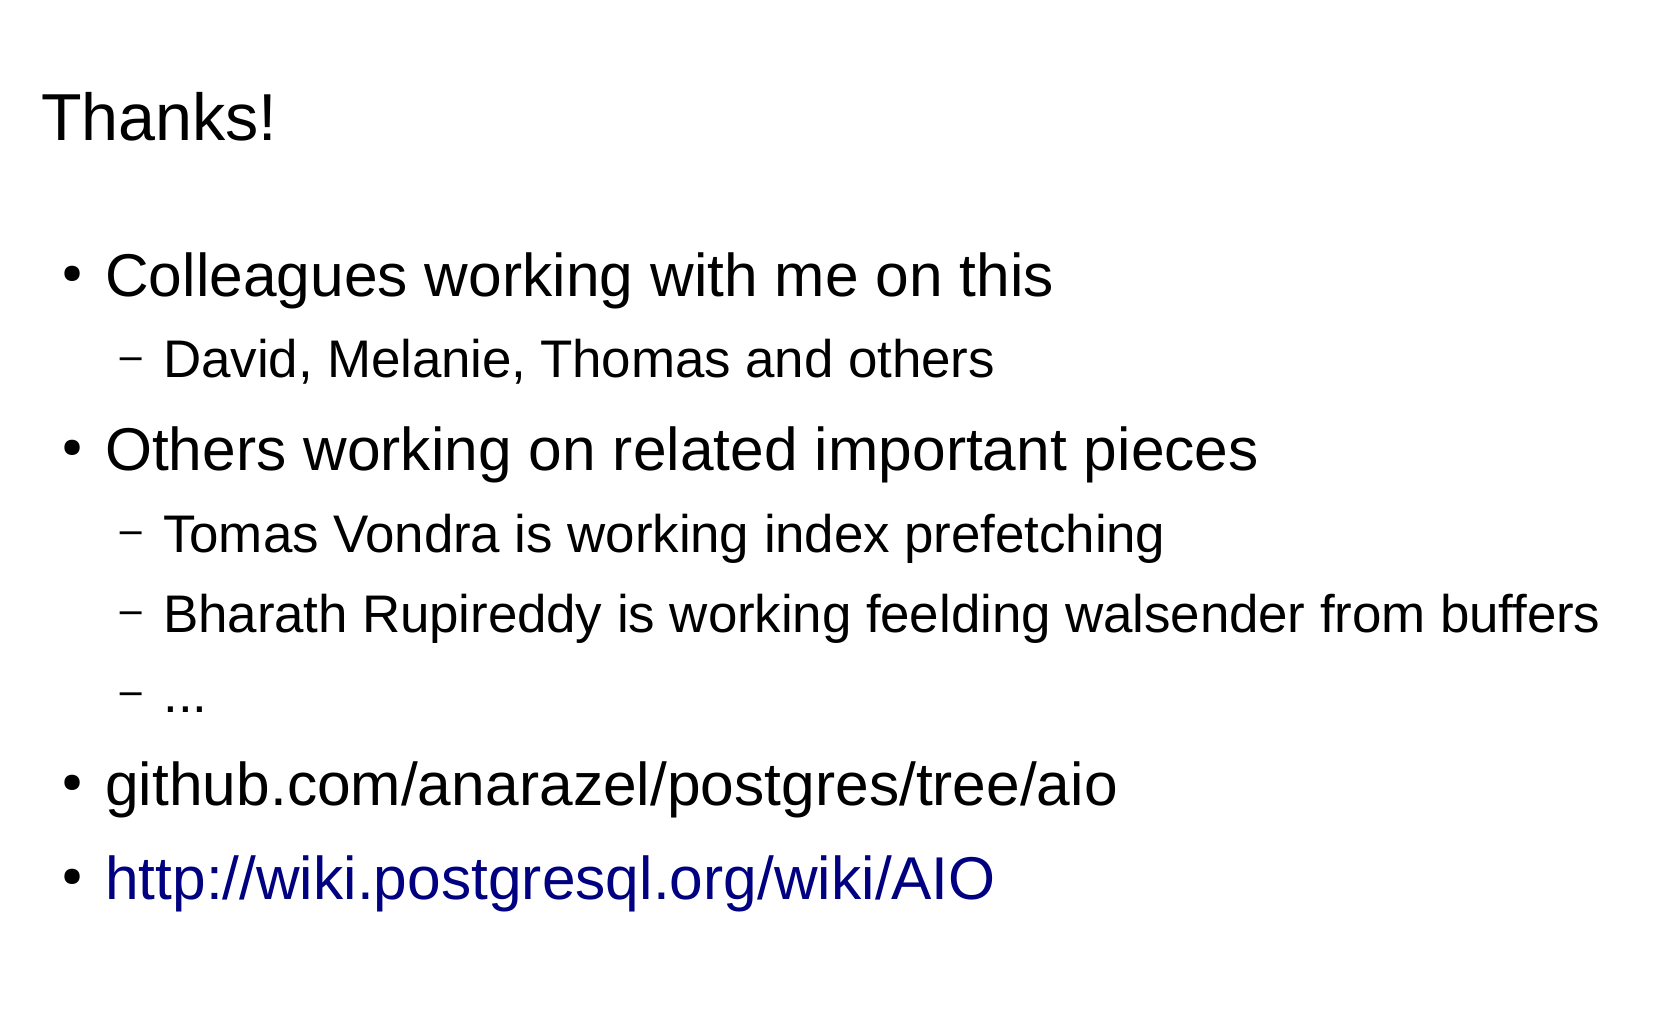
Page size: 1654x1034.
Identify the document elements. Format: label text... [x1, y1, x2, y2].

title Thanks! [41, 40, 1605, 195]
list Colleagues working with me on this David, Melanie, Thomas and others Others working on related important pieces Tomas Vondra is working index prefetching Bharath Rupireddy is working feelding walsender from buffers ... github.com/anarazel/postgres/tree/aio http://wiki.postgresql.org/wiki/AIO [47, 241, 1605, 930]
